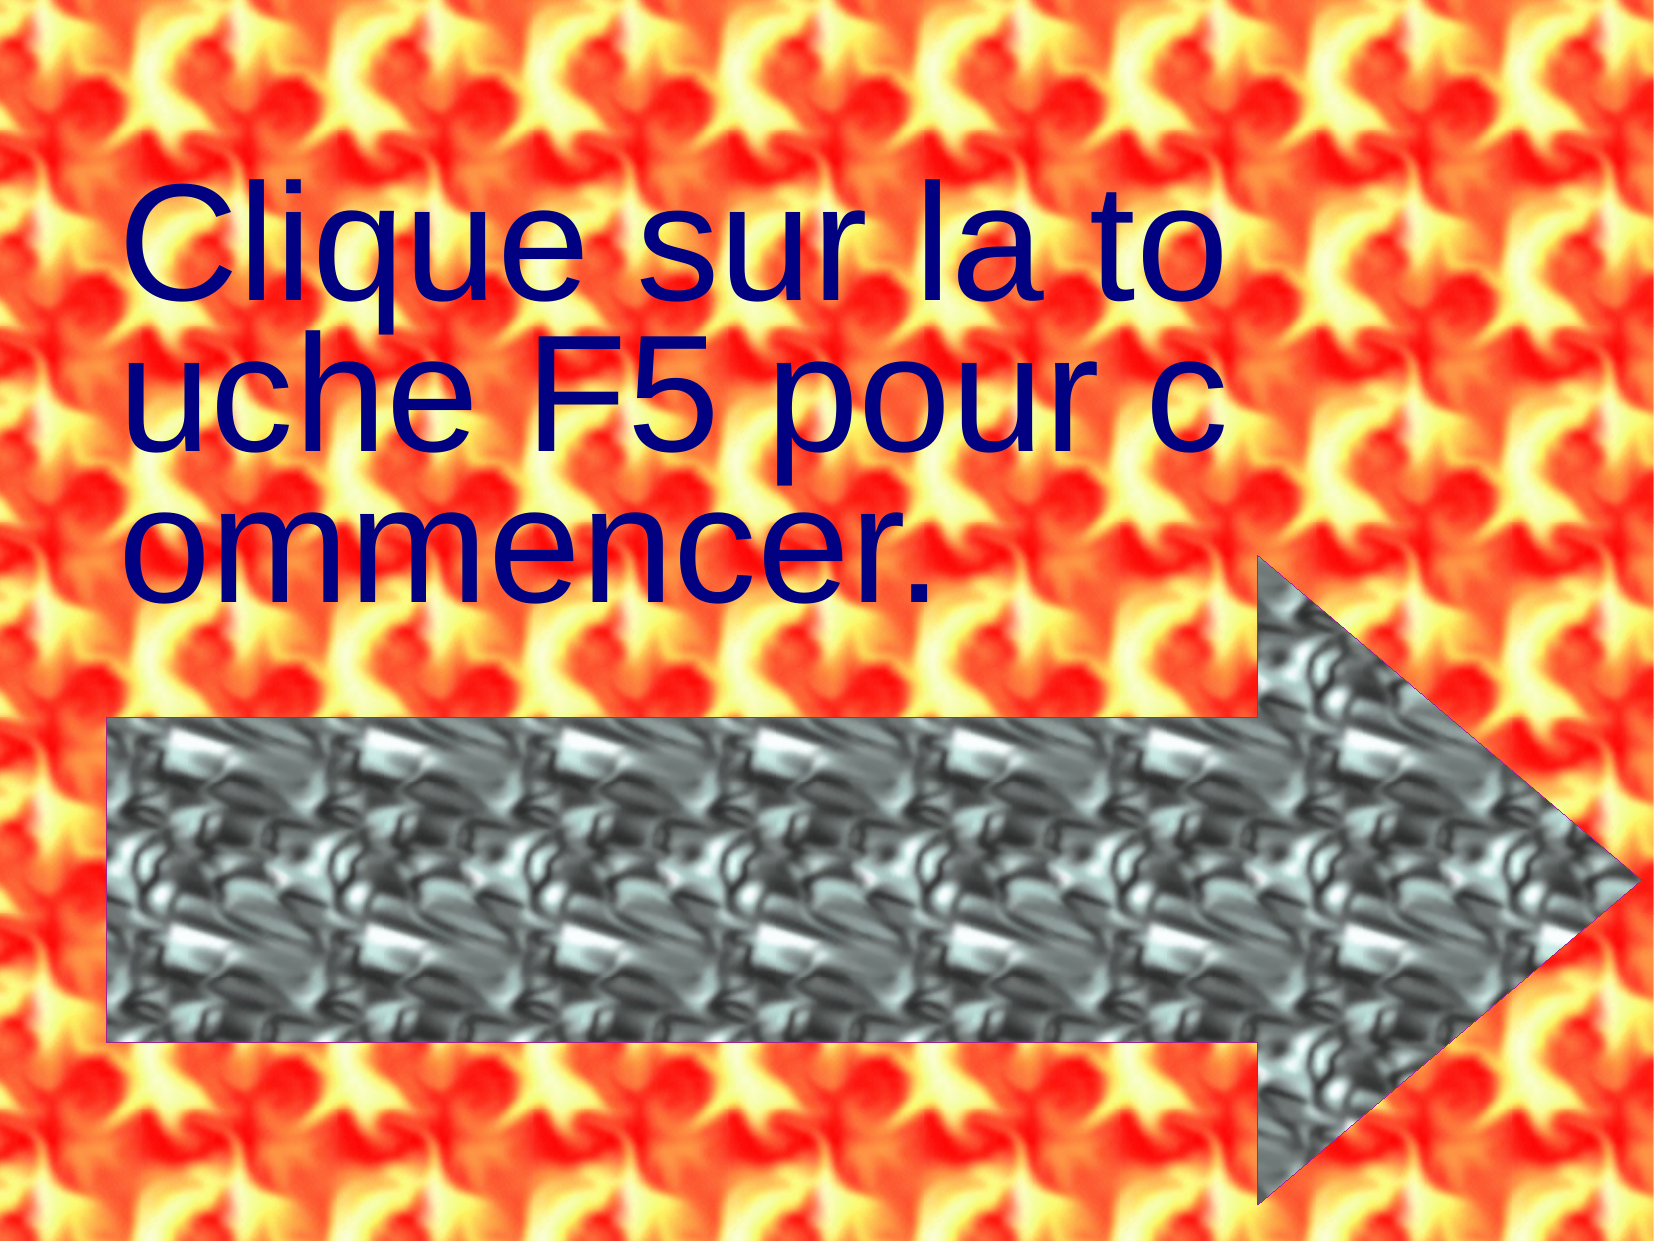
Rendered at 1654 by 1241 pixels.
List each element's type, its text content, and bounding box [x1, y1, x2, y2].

picture [0, 0, 1654, 1241]
subtitle Clique sur la touche F5 pour commencer. [118, 0, 1276, 603]
text_box [106, 555, 1642, 1205]
